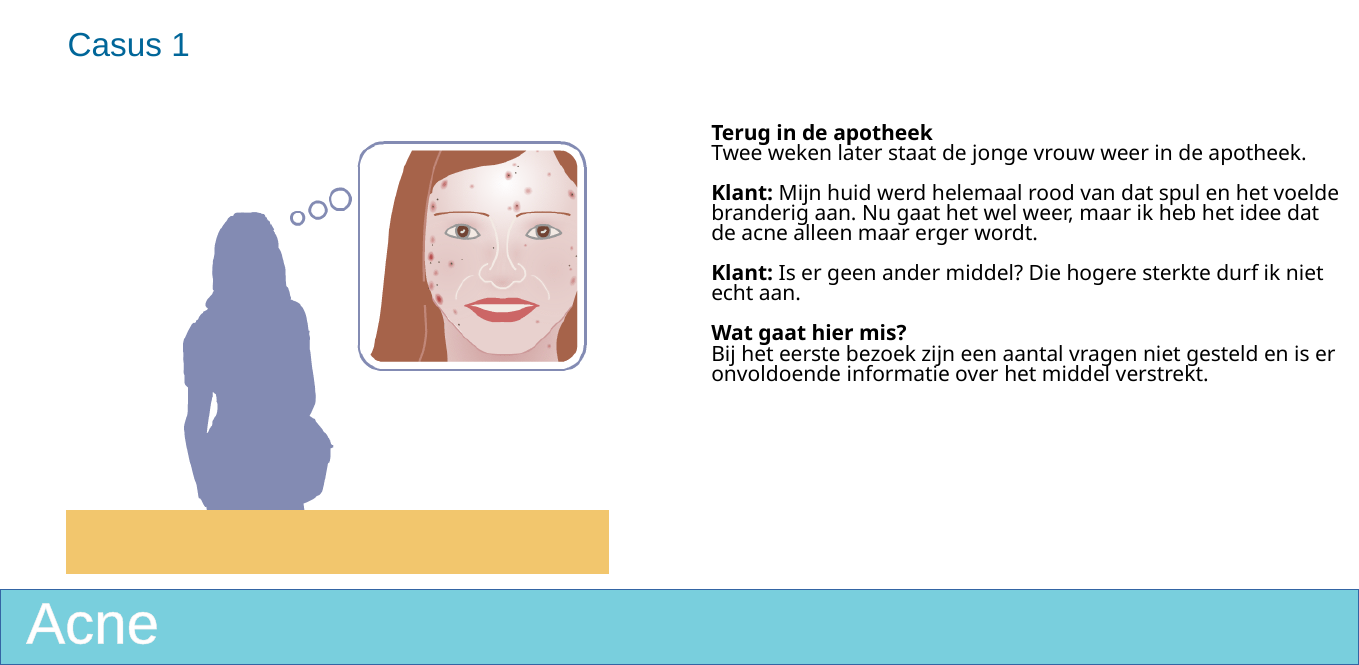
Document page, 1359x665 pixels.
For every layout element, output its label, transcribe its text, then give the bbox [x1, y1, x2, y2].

picture [66, 118, 609, 574]
text_box [0, 75, 1359, 665]
title Acne [26, 590, 448, 665]
title Casus 1 [67, 26, 1291, 100]
text_box Terug in de apotheek Twee weken later staat de jonge vrouw weer in de apotheek. Klant: Mijn huid werd helemaal rood van dat spul en het voelde branderig aan. Nu gaat het wel weer, maar ik heb het idee dat de acne alleen maar erger wordt. Klant: Is er geen ander middel? Die hogere sterkte durf ik niet echt aan. Wat gaat hier mis? Bij het eerste bezoek zijn een aantal vragen niet gesteld en is er onvoldoende informatie over het middel verstrekt. [696, 116, 1357, 530]
